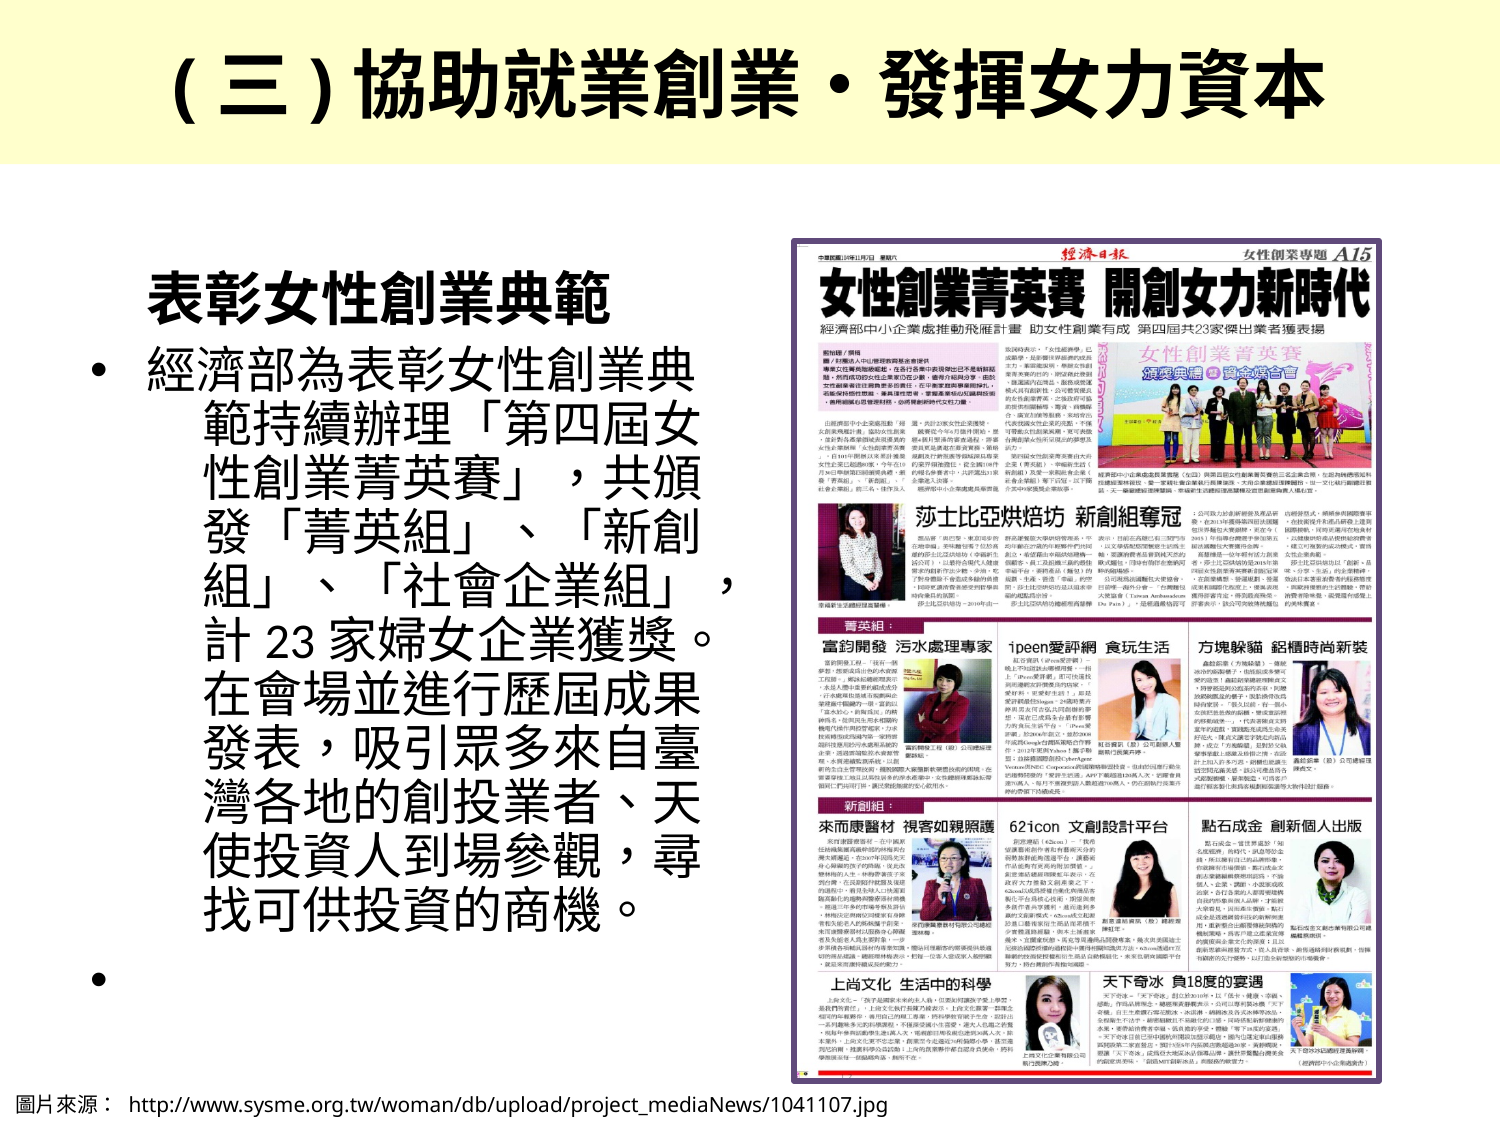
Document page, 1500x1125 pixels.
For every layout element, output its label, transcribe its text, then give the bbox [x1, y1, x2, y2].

text_box [1074, 1042, 1426, 1103]
text_box 圖片來源： http://www.sysme.org.tw/woman/db/upload/project_mediaNews/1041107.jpg [0, 1084, 934, 1125]
title (三)協助就業創業‧發揮女力資本 [0, 0, 1500, 165]
picture [797, 243, 1377, 1079]
list 表彰女性創業典範 經濟部為表彰女性創業典範持續辦理「第四屆女性創業菁英賽」，共頒發「菁英組」、「新創組」、「社會企業組」，計23家婦女企業獲獎。在會場並進行歷屆成果發表，吸引眾多來自臺灣各地的創投業者、天使投資人到場參觀，尋找可供投資的商機。 [75, 262, 751, 1005]
